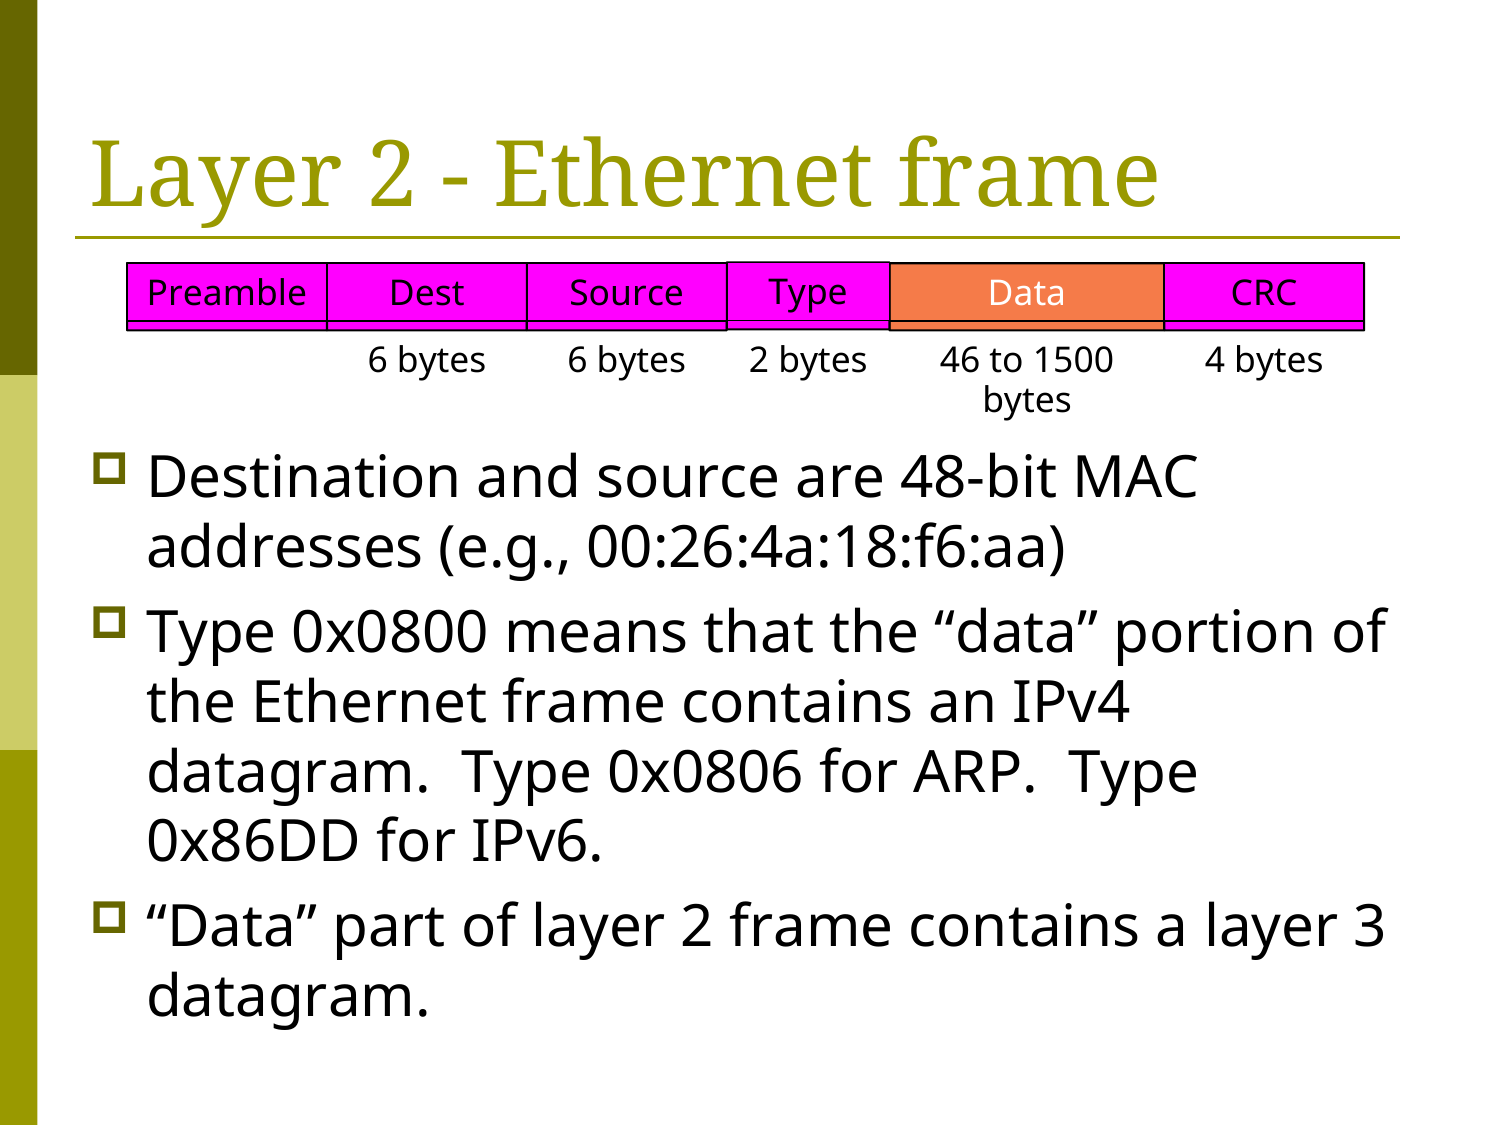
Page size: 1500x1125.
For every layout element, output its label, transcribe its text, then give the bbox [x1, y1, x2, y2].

title Layer 2 - Ethernet frame [75, 45, 1426, 233]
list Destination and source are 48-bit MAC addresses (e.g., 00:26:4a:18:f6:aa) Type 0x0800 means that the “data” portion of the Ethernet frame contains an IPv4 datagram. Type 0x0806 for ARP. Type 0x86DD for IPv6. “Data” part of layer 2 frame contains a layer 3 datagram. [75, 262, 1426, 1076]
